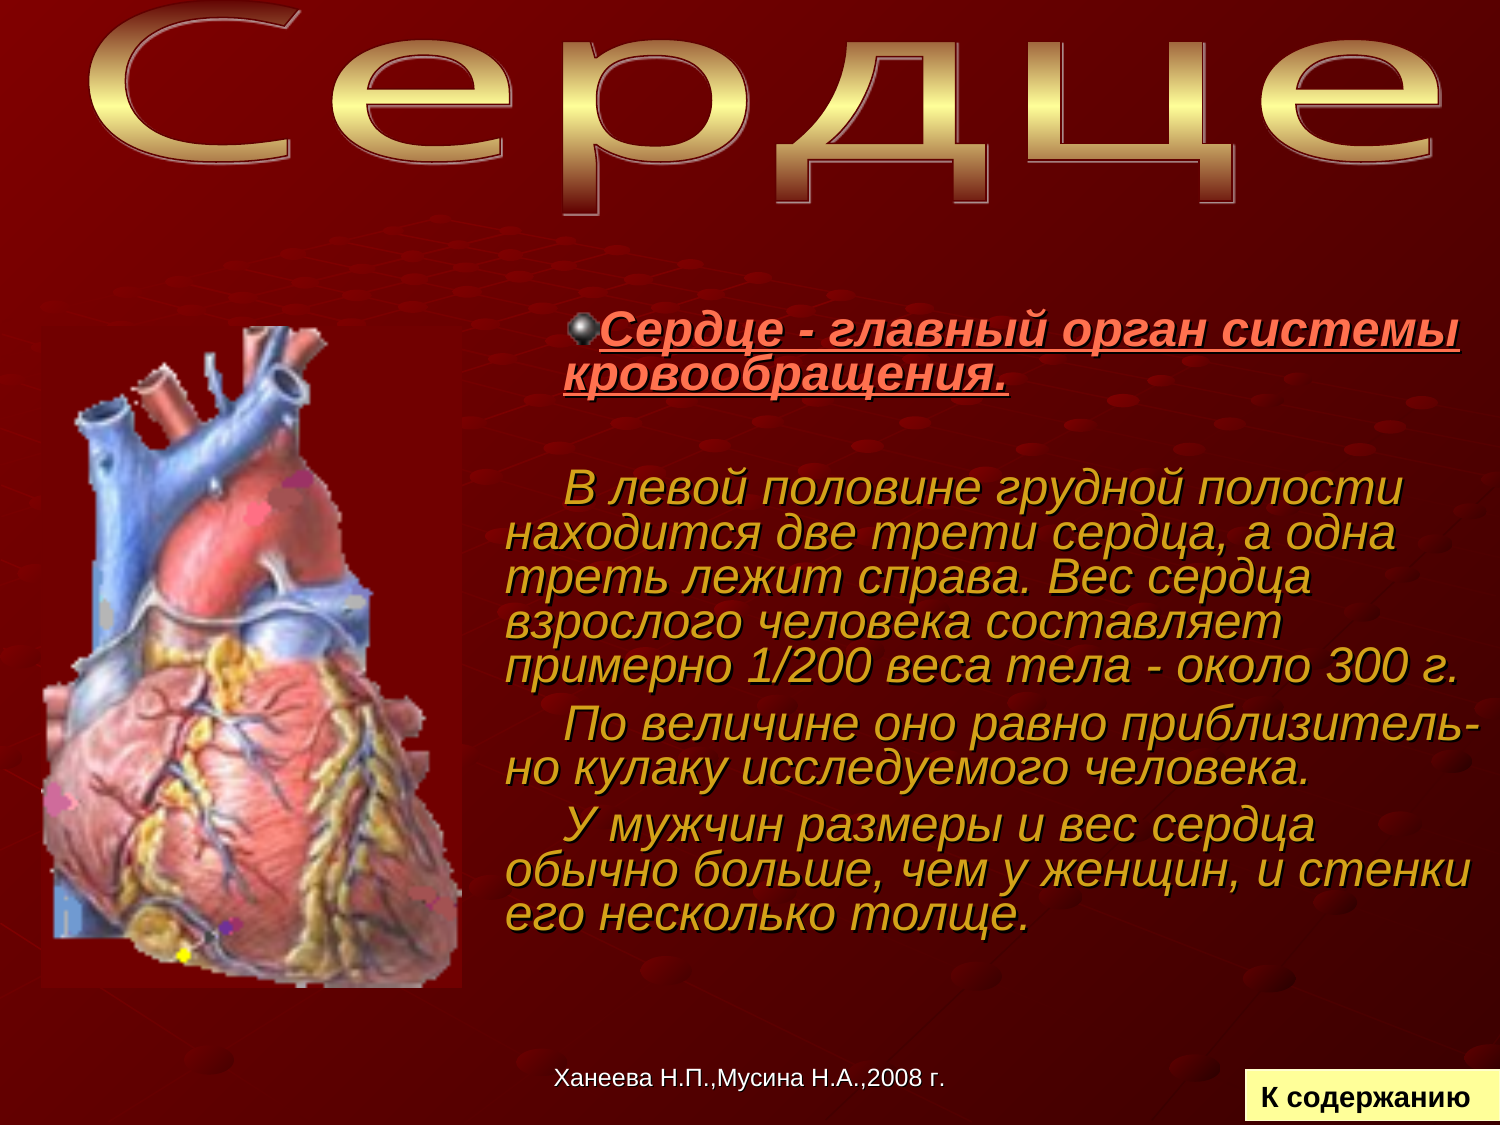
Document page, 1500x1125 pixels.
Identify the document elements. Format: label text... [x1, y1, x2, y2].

text_box Сердце [1260, 39, 1439, 162]
text_box К содержанию [1246, 1070, 1500, 1121]
list Сердце - главный орган системы кровообращения. В левой половине грудной полости находится две трети сердца, а одна треть лежит справа. Вес сердца взрослого человека составляет примерно 1/200 веса тела - около 300 г. По величине оно равно приблизитель-но кулаку исследуемого человека. У мужчин размеры и вес сердца обычно больше, чем у женщин, и стенки его несколько толще. [490, 302, 1500, 1024]
picture [41, 326, 462, 988]
text_box Сердце [331, 39, 510, 162]
text_box Сердце [88, 0, 299, 162]
text_box Сердце [562, 39, 747, 213]
text_box Сердце [1026, 41, 1233, 201]
text_box Сердце [775, 41, 986, 201]
